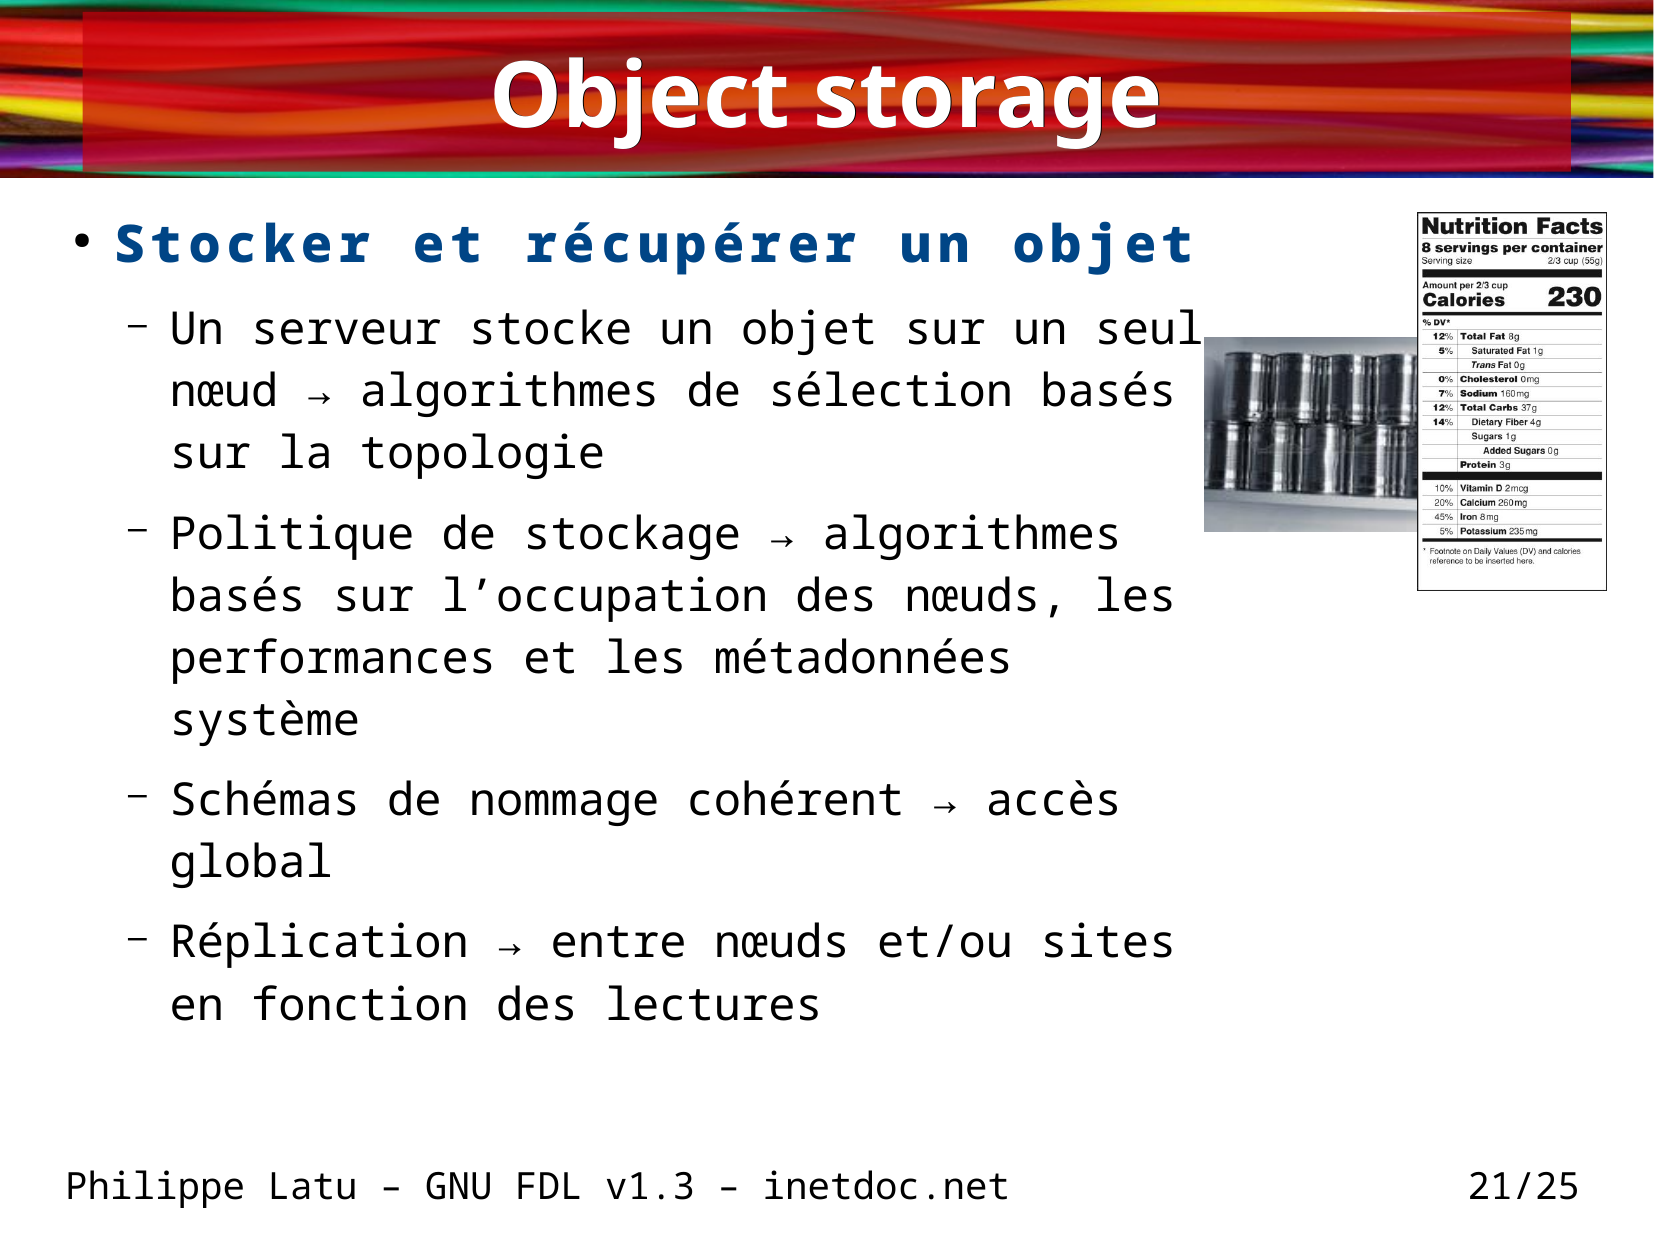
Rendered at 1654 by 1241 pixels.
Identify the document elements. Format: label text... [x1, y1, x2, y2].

title Object storage [82, 11, 1571, 172]
picture [1217, 212, 1607, 591]
list Stocker et récupérer un objet Un serveur stocke un objet sur un seul nœud → algorithmes de sélection basés sur la topologie Politique de stockage → algorithmes basés sur l’occupation des nœuds, les performances et les métadonnées système Schémas de nommage cohérent → accès global Réplication → entre nœuds et/ou sites en fonction des lectures [59, 206, 1217, 1098]
picture [0, 0, 1654, 178]
text_box Philippe Latu – GNU FDL v1.3 – inetdoc.net <numéro>/25 [59, 1133, 1595, 1237]
